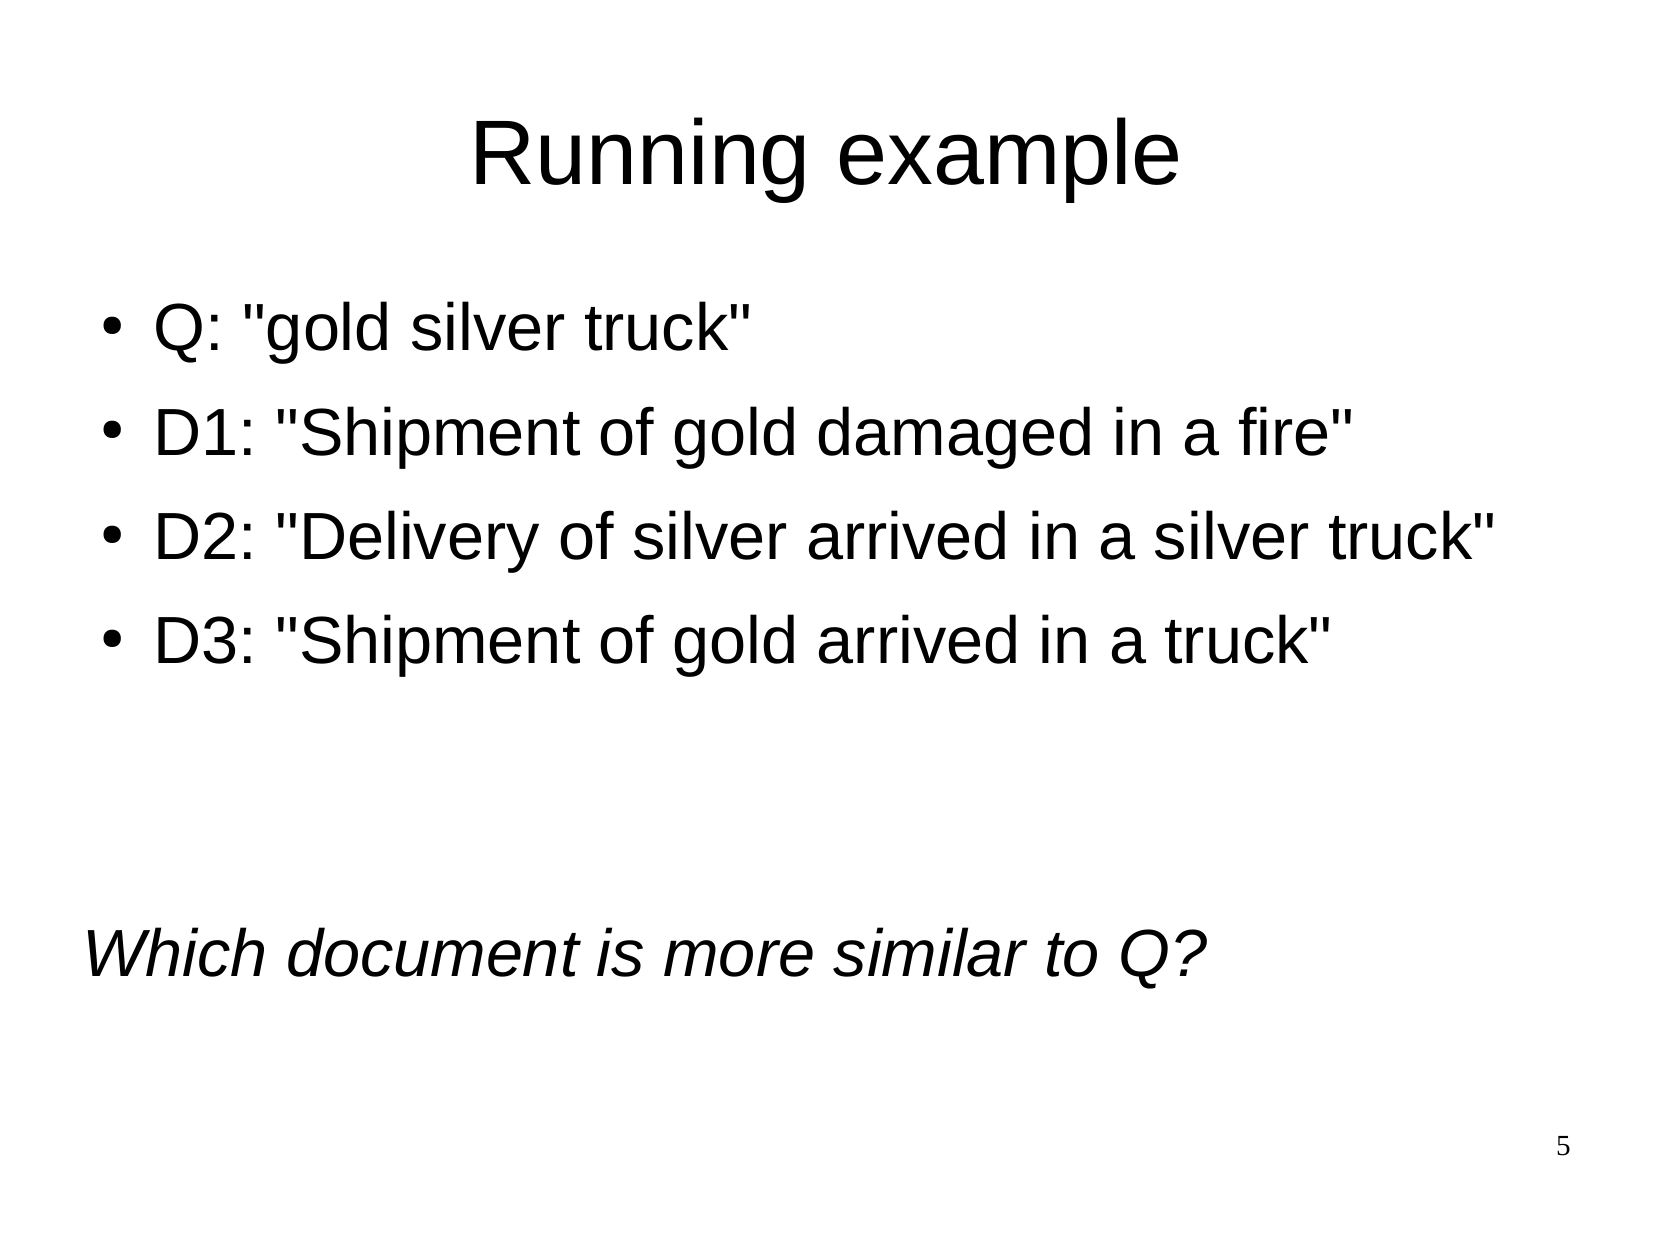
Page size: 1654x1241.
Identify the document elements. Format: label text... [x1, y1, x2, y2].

list Q: "gold silver truck" D1: "Shipment of gold damaged in a fire" D2: "Delivery of silver arrived in a silver truck" D3: "Shipment of gold arrived in a truck" Which document is more similar to Q? [82, 290, 1571, 1010]
title Running example [82, 49, 1571, 257]
